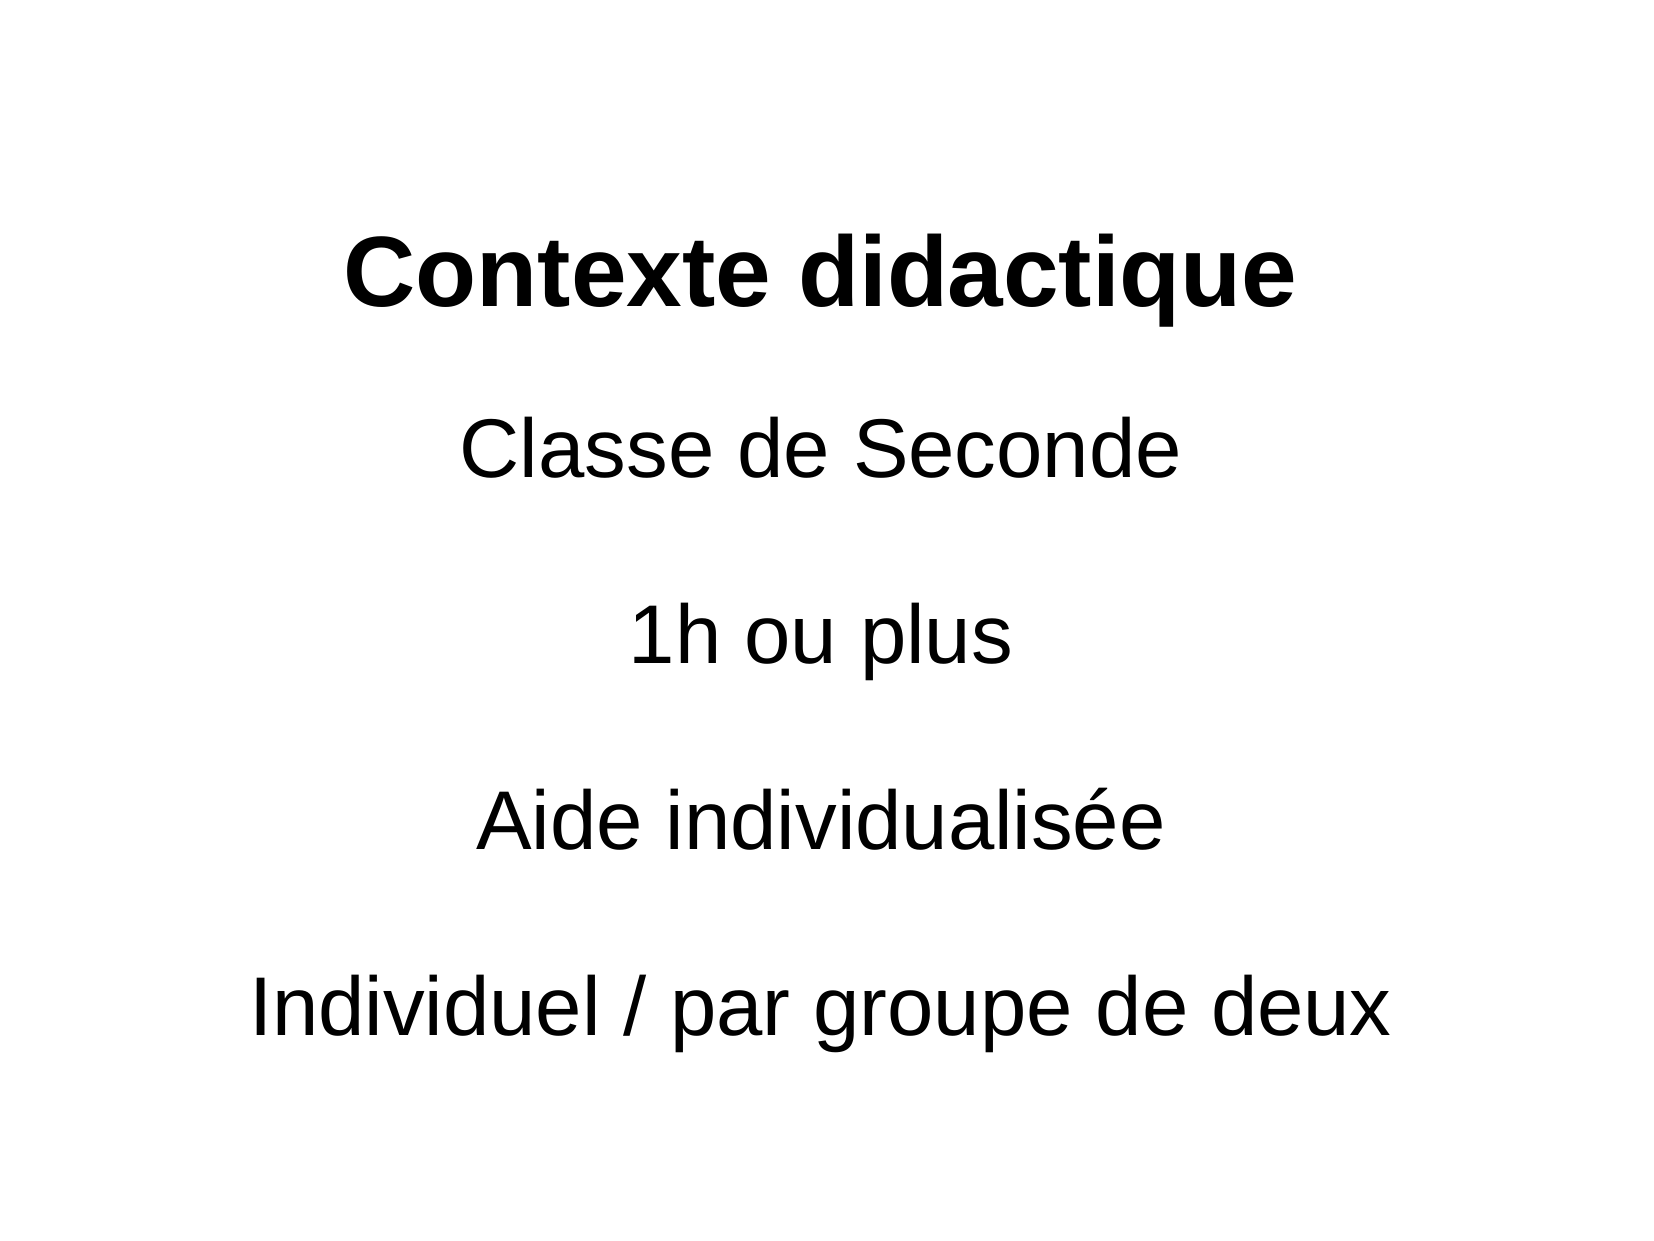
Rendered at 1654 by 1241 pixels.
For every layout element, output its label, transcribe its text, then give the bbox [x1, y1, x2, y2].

subtitle Contexte didactique Classe de Seconde 1h ou plus Aide individualisée Individuel / par groupe de deux [76, 29, 1565, 1241]
